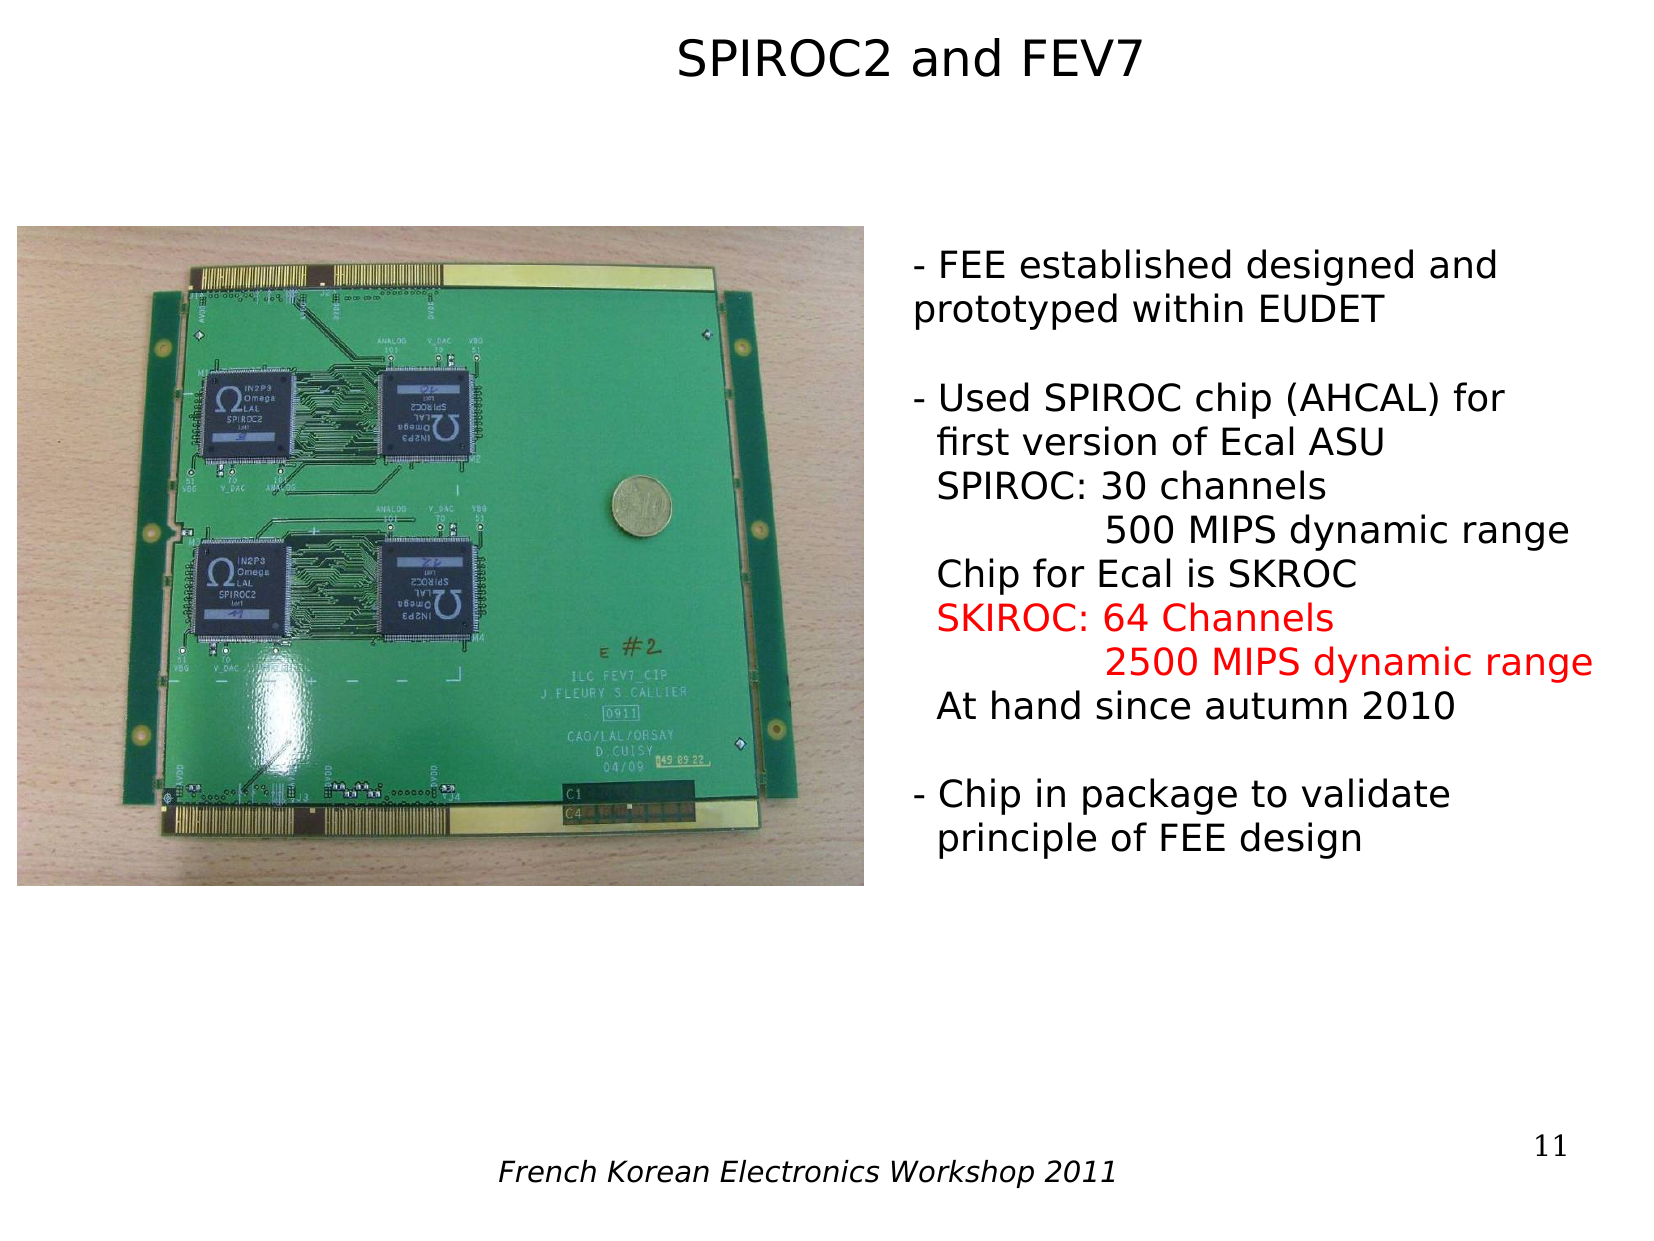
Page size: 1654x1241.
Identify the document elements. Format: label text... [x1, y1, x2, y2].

picture [17, 226, 864, 886]
title SPIROC2 and FEV7 [277, 0, 1547, 119]
text_box - FEE established designed and prototyped within EUDET - Used SPIROC chip (AHCAL) for first version of Ecal ASU SPIROC: 30 channels 500 MIPS dynamic range Chip for Ecal is SKROC SKIROC: 64 Channels 2500 MIPS dynamic range At hand since autumn 2010 - Chip in package to validate principle of FEE design [897, 236, 1636, 912]
